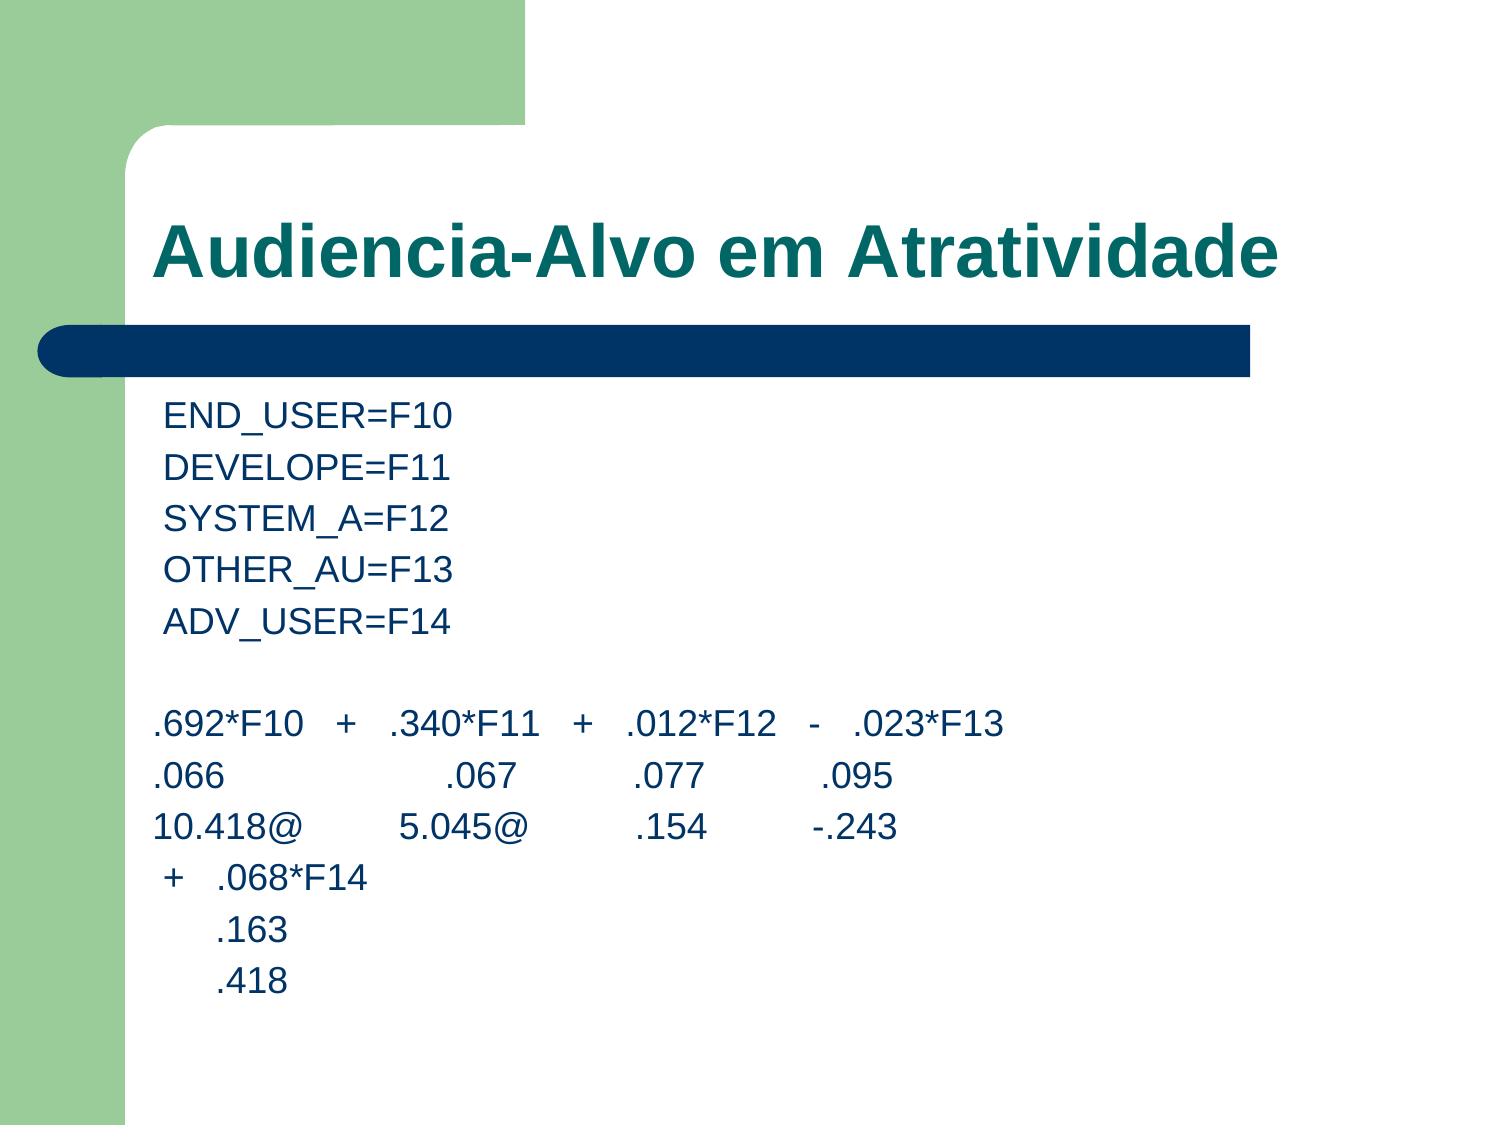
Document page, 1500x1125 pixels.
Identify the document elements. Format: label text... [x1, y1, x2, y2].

list END_USER=F10 DEVELOPE=F11 SYSTEM_A=F12 OTHER_AU=F13 ADV_USER=F14 .692*F10 + .340*F11 + .012*F12 - .023*F13 .066 .067 .077 .095 10.418@ 5.045@ .154 -.243 + .068*F14 .163 .418 [137, 387, 1400, 1063]
title Audiencia-Alvo em Atratividade [136, 136, 1414, 301]
